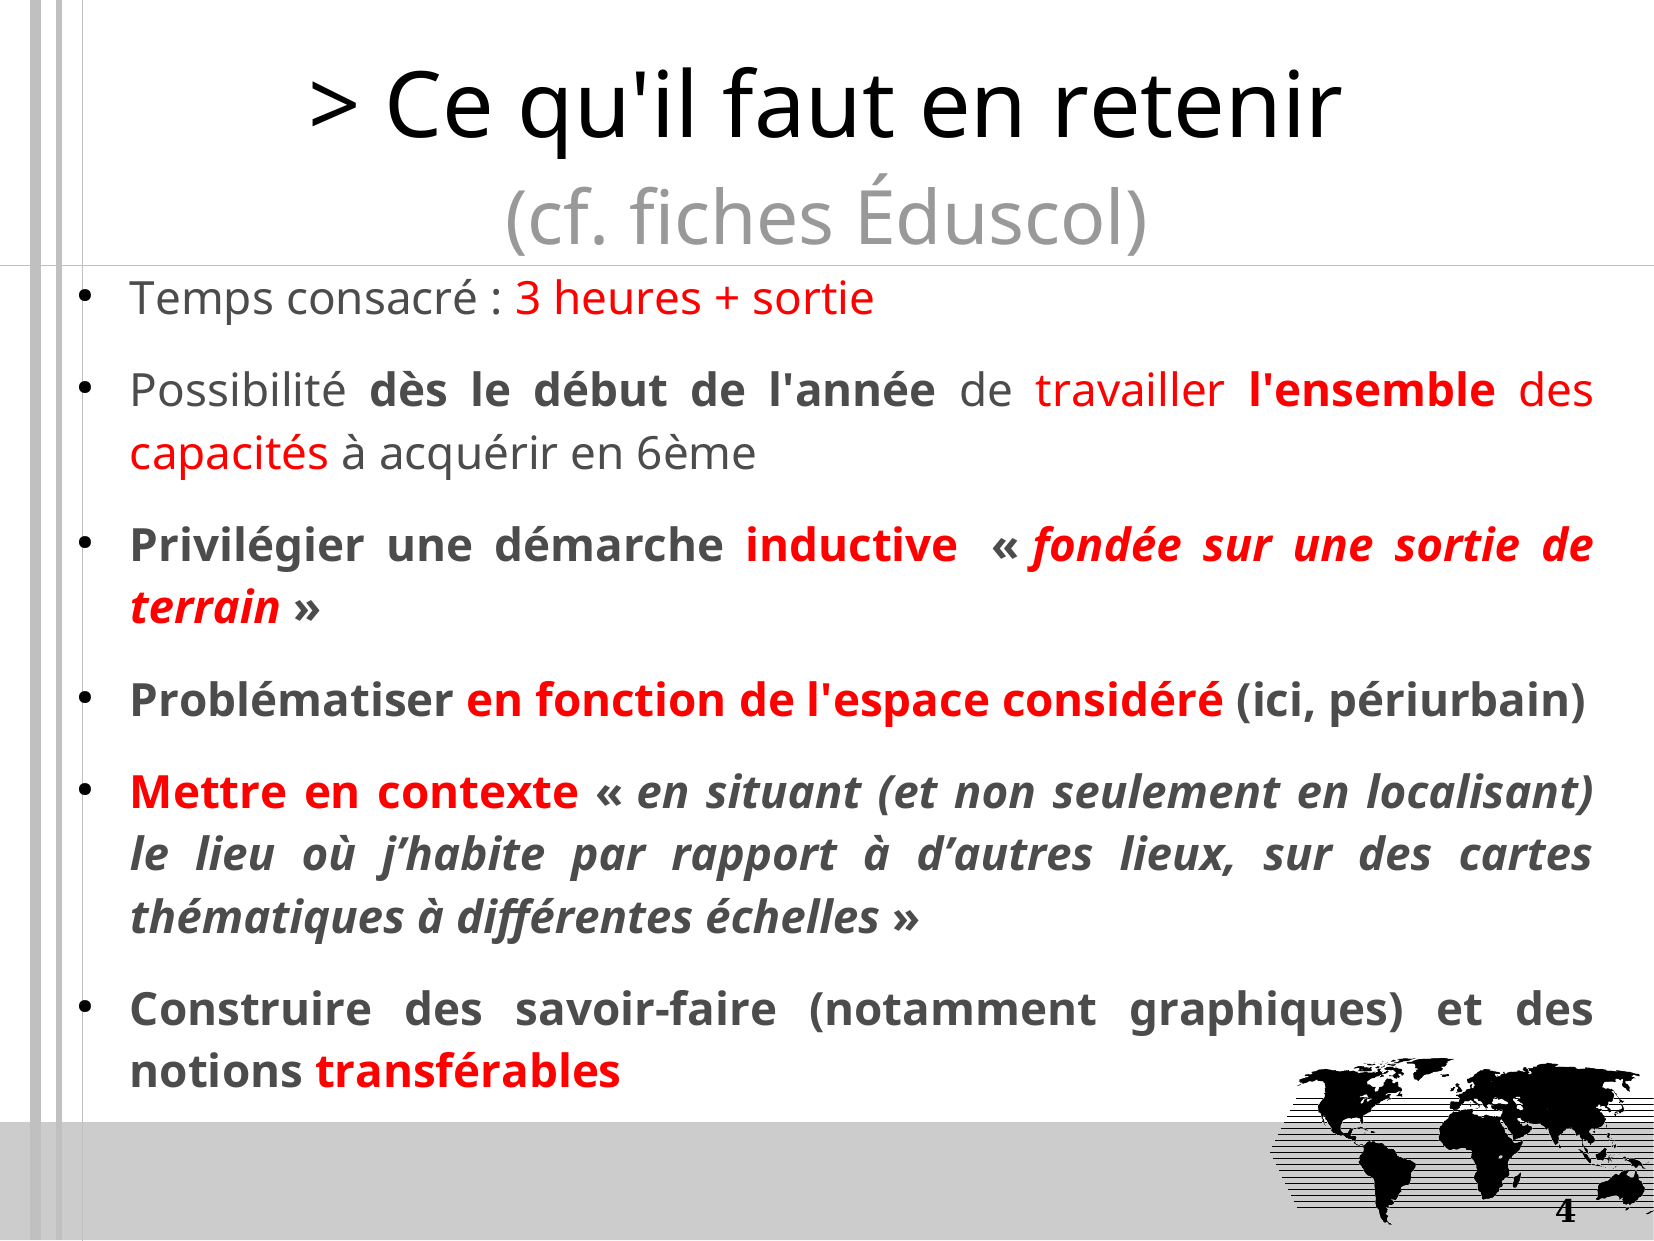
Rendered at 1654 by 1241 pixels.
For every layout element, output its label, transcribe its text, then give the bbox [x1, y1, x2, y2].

list Temps consacré : 3 heures + sortie Possibilité dès le début de l'année de travailler l'ensemble des capacités à acquérir en 6ème Privilégier une démarche inductive « fondée sur une sortie de terrain » Problématiser en fonction de l'espace considéré (ici, périurbain) Mettre en contexte « en situant (et non seulement en localisant) le lieu où j’habite par rapport à d’autres lieux, sur des cartes thématiques à différentes échelles » Construire des savoir-faire (notamment graphiques) et des notions transférables [59, 265, 1595, 1241]
title > Ce qu'il faut en retenir (cf. fiches Éduscol) [82, 47, 1571, 259]
picture [1595, 1054, 1654, 1235]
